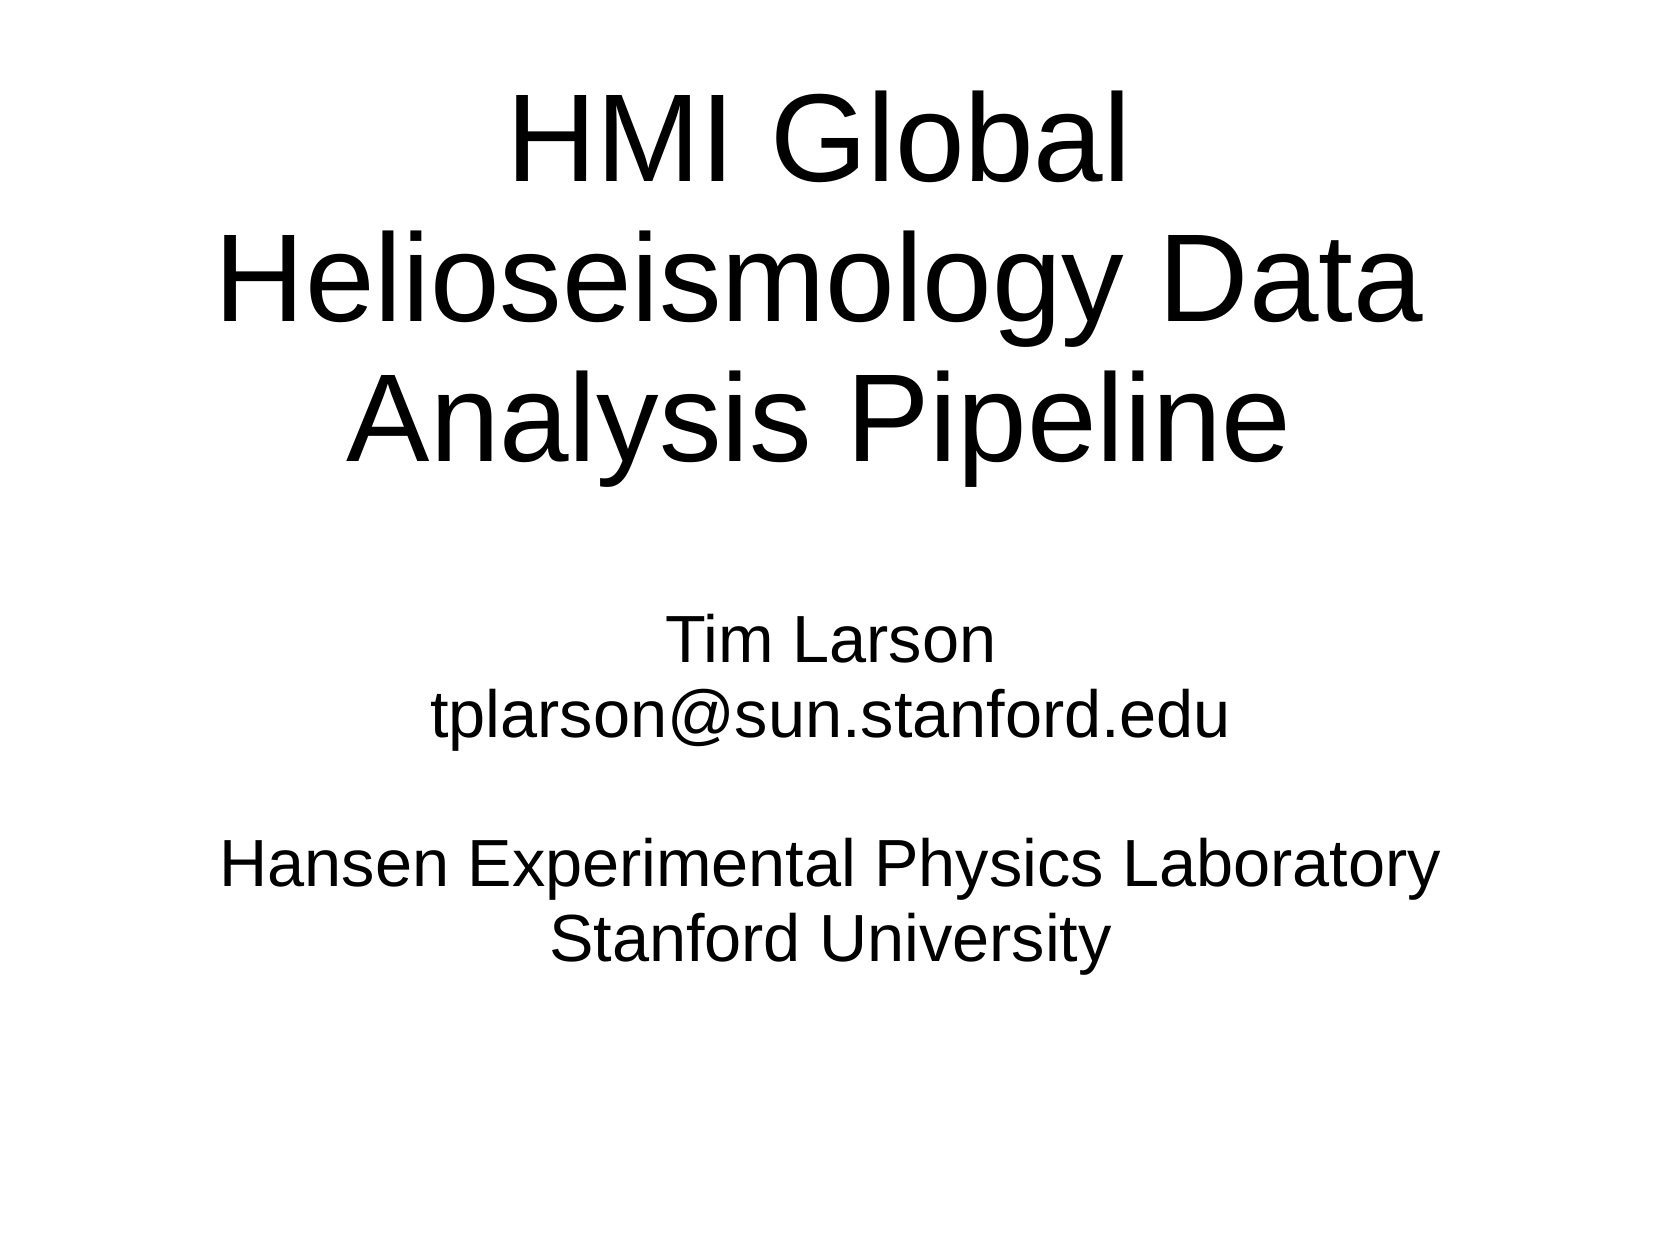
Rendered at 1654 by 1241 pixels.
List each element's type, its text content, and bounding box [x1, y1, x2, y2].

subtitle Tim Larson tplarson@sun.stanford.edu Hansen Experimental Physics Laboratory Stanford University [86, 487, 1576, 1090]
title HMI Global Helioseismology Data Analysis Pipeline [75, 45, 1564, 511]
